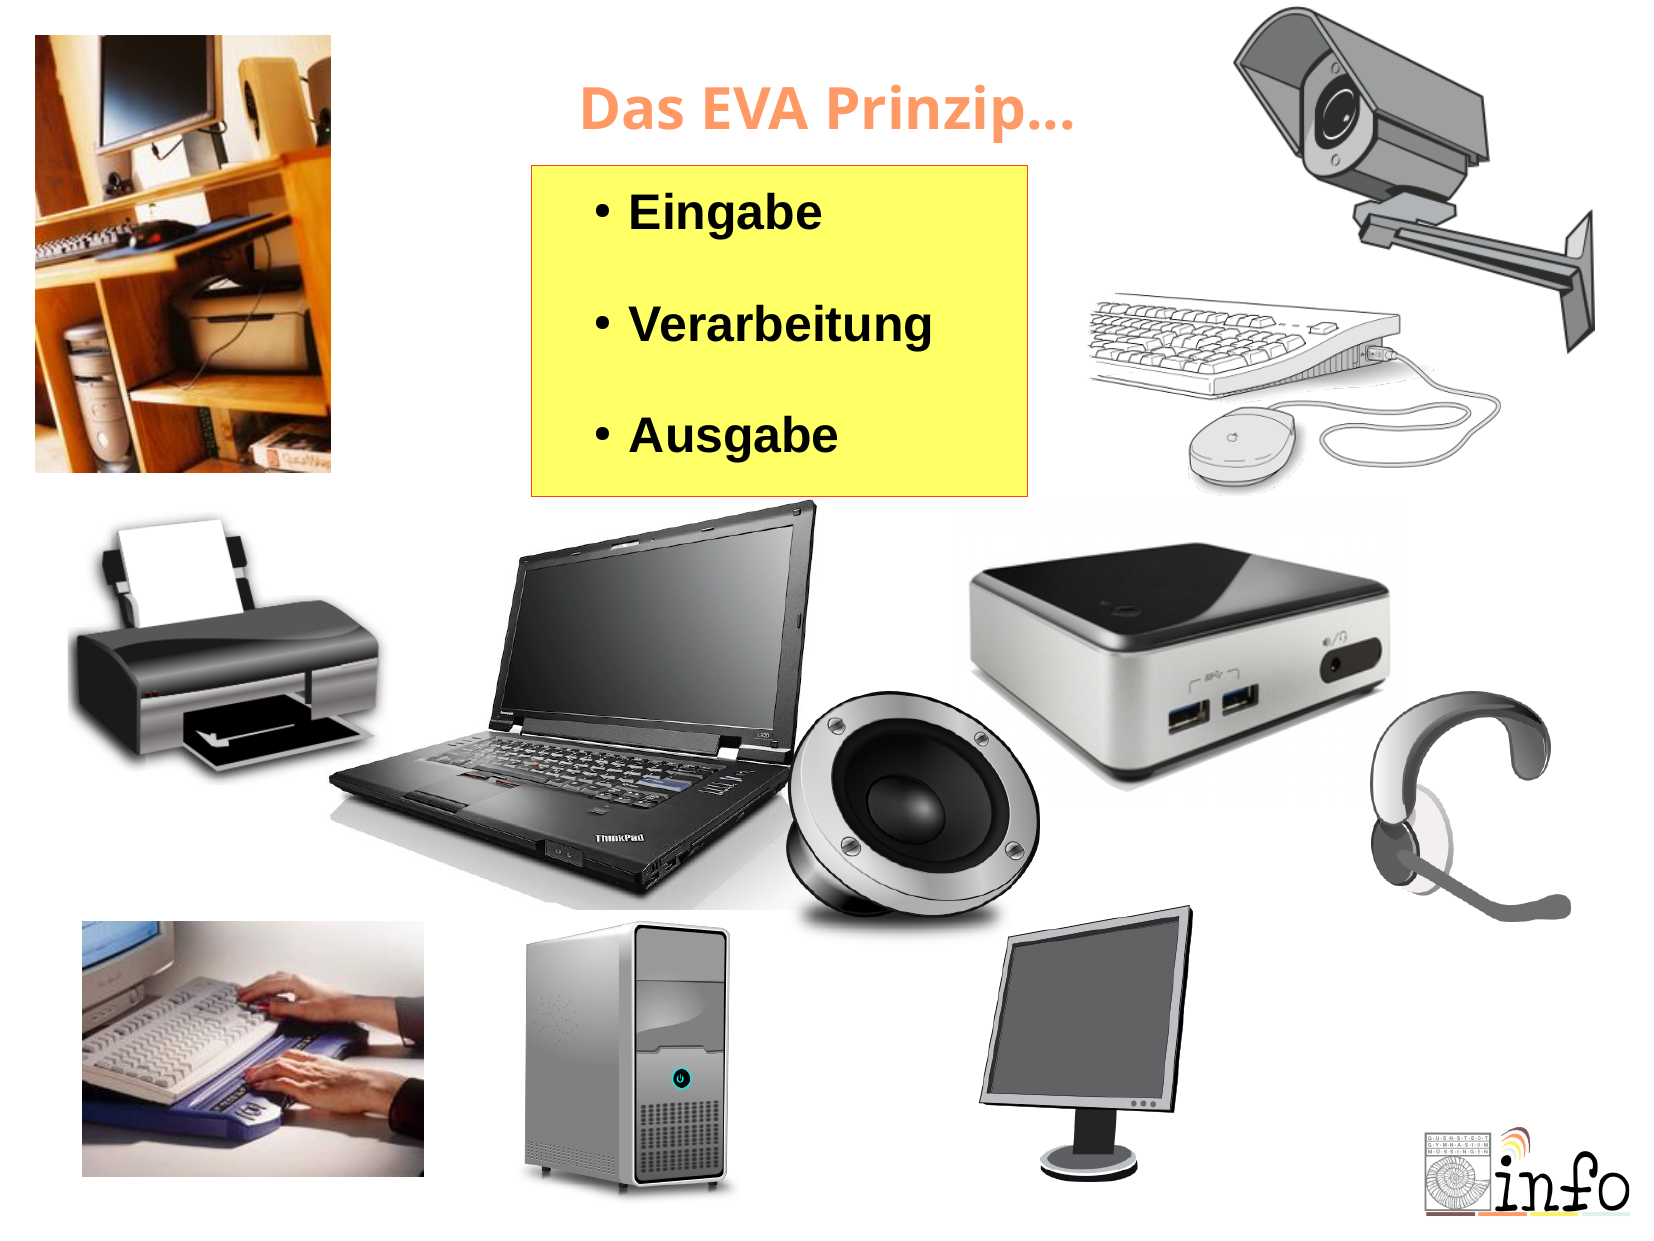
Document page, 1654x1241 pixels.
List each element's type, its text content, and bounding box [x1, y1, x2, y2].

picture [35, 35, 331, 473]
picture [509, 919, 745, 1205]
text_box [531, 166, 1028, 497]
picture [82, 921, 424, 1177]
picture [1418, 1127, 1630, 1217]
text_box Eingabe Verarbeitung Ausgabe [578, 177, 1111, 527]
picture [1086, 6, 1595, 497]
title Das EVA Prinzip... [331, 49, 1233, 166]
picture [59, 496, 1571, 1182]
